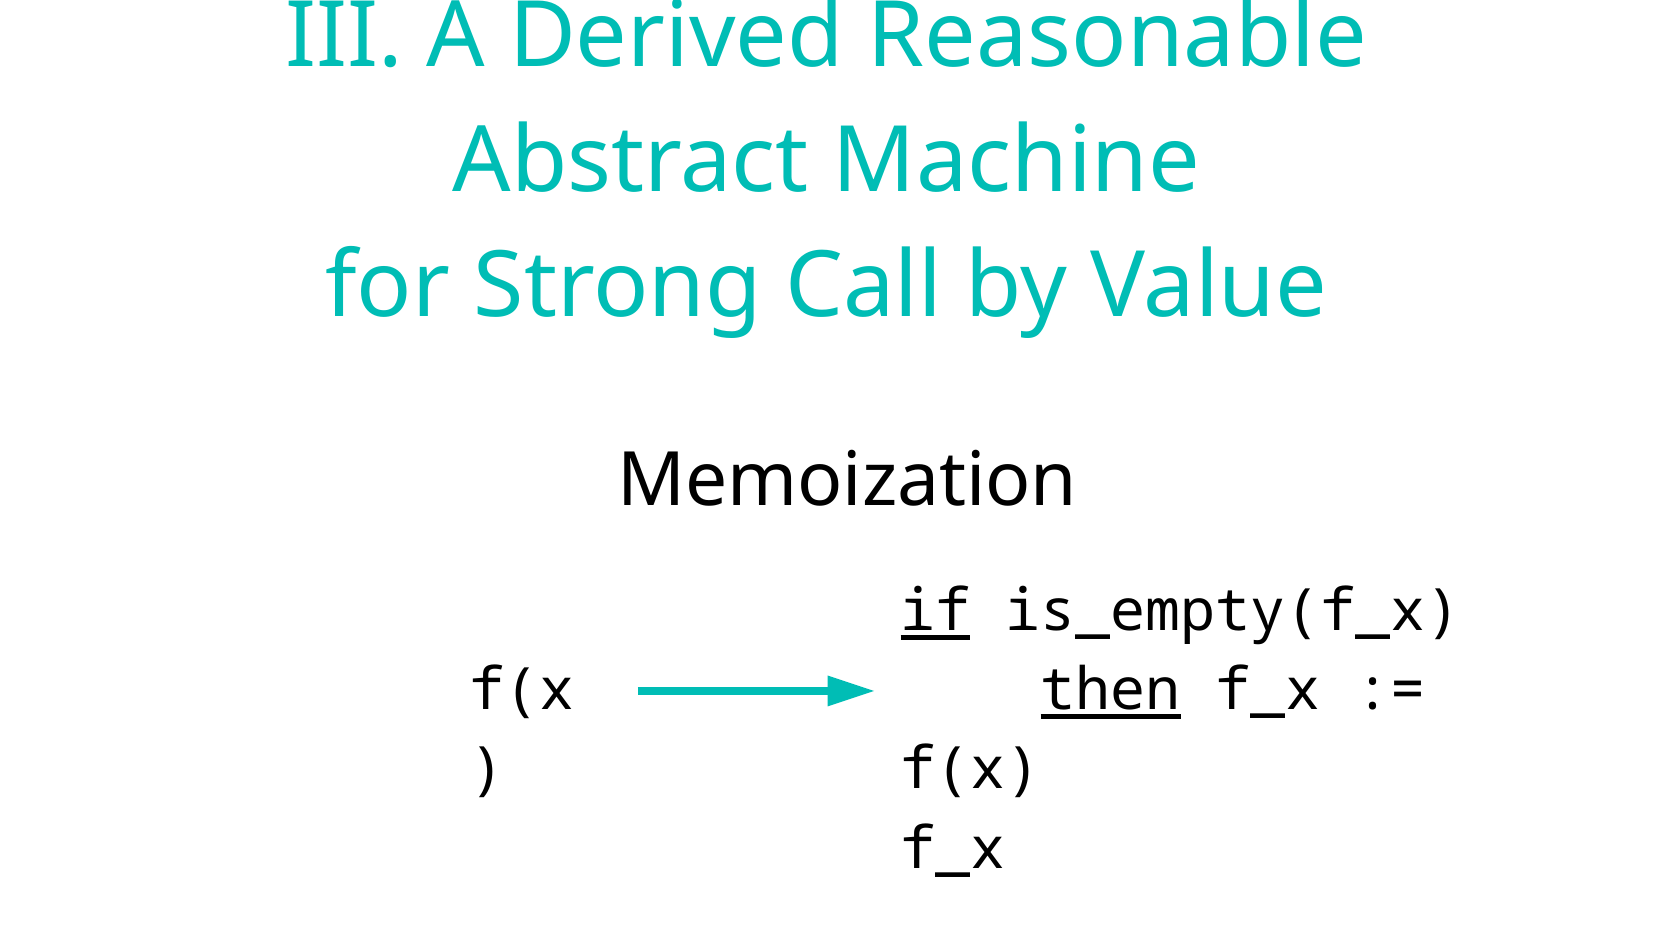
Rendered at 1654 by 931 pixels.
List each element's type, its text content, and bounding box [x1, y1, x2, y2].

title III. A Derived Reasonable Abstract Machine for Strong Call by Value [82, 18, 1571, 294]
text_box if is_empty(f_x) then f_x := f(x) f_x [885, 560, 1536, 810]
text_box Memoization [602, 417, 1064, 508]
text_box f(x) [454, 560, 609, 810]
